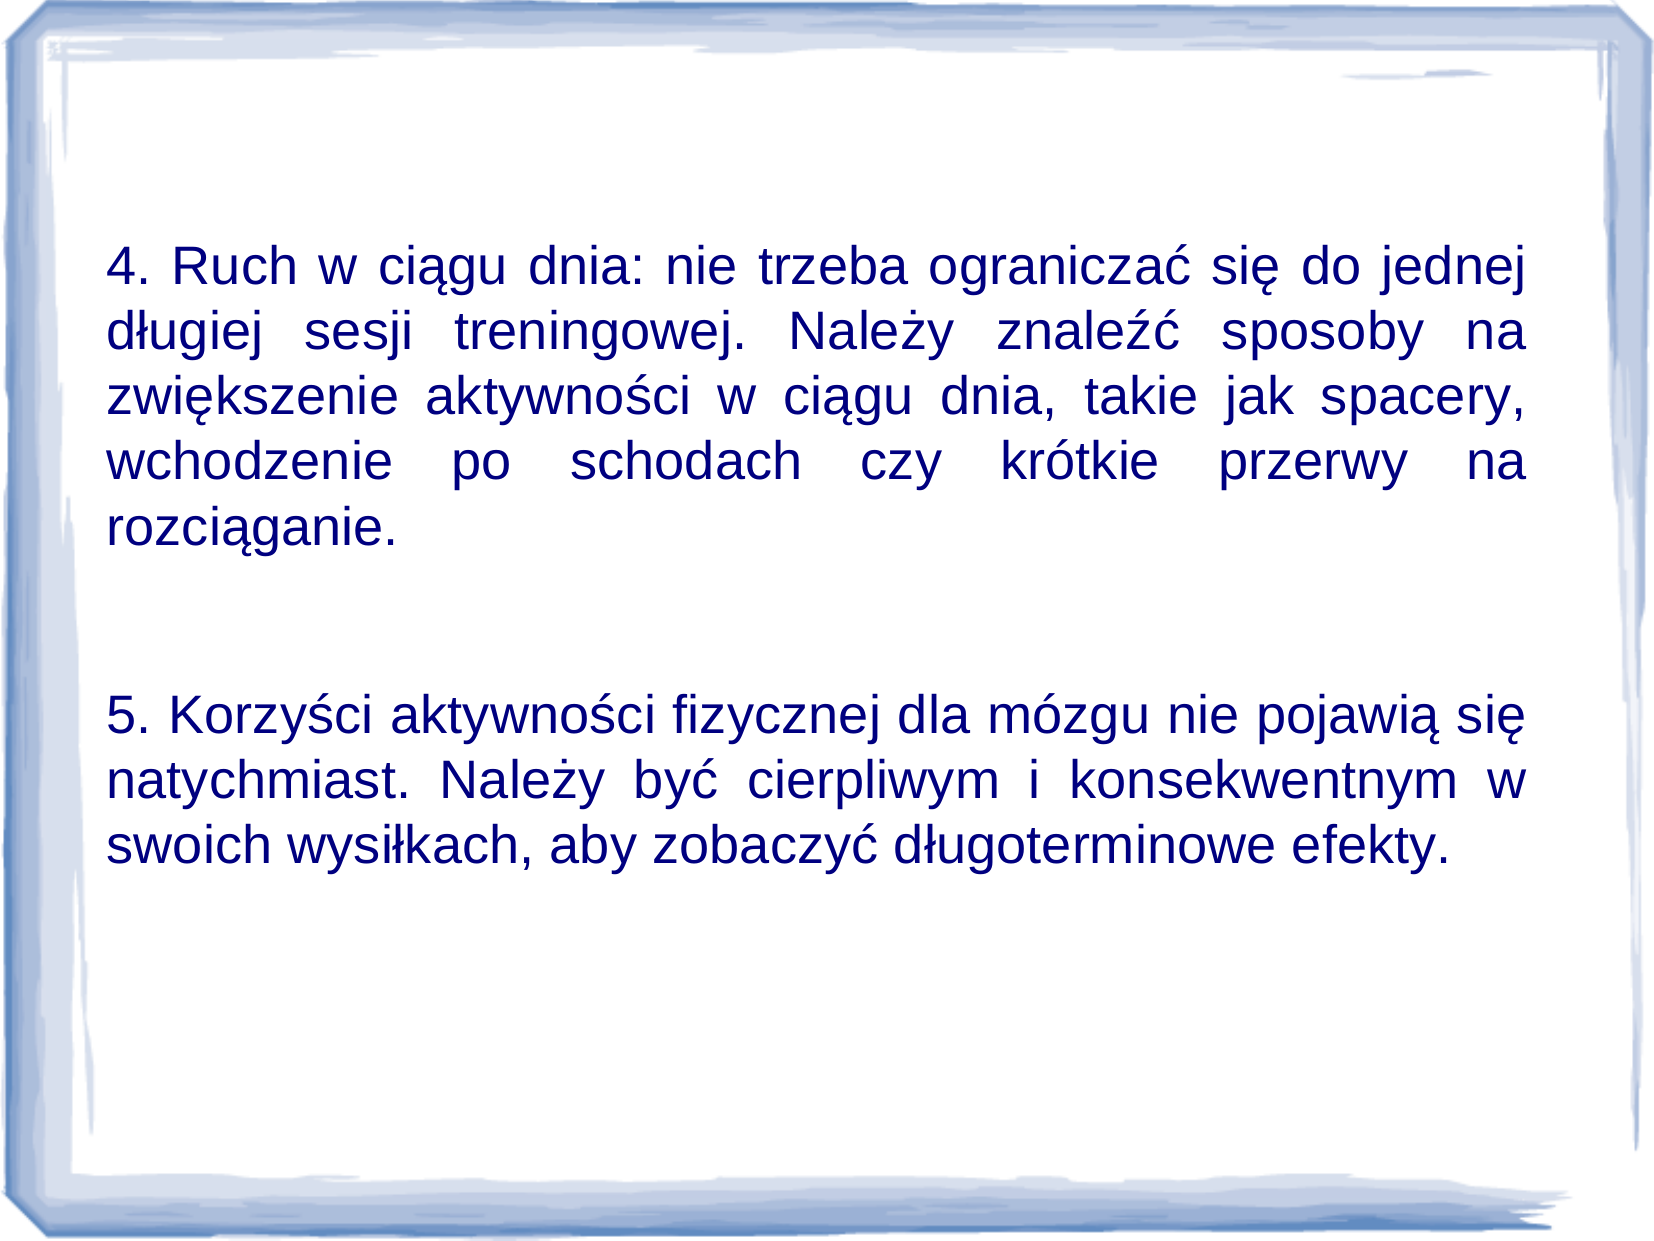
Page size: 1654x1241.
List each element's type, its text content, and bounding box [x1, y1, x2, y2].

list 4. Ruch w ciągu dnia: nie trzeba ograniczać się do jednej długiej sesji treningowej. Należy znaleźć sposoby na zwiększenie aktywności w ciągu dnia, takie jak spacery, wchodzenie po schodach czy krótkie przerwy na rozciąganie. 5. Korzyści aktywności fizycznej dla mózgu nie pojawią się natychmiast. Należy być cierpliwym i konsekwentnym w swoich wysiłkach, aby zobaczyć długoterminowe efekty. [106, 230, 1560, 910]
